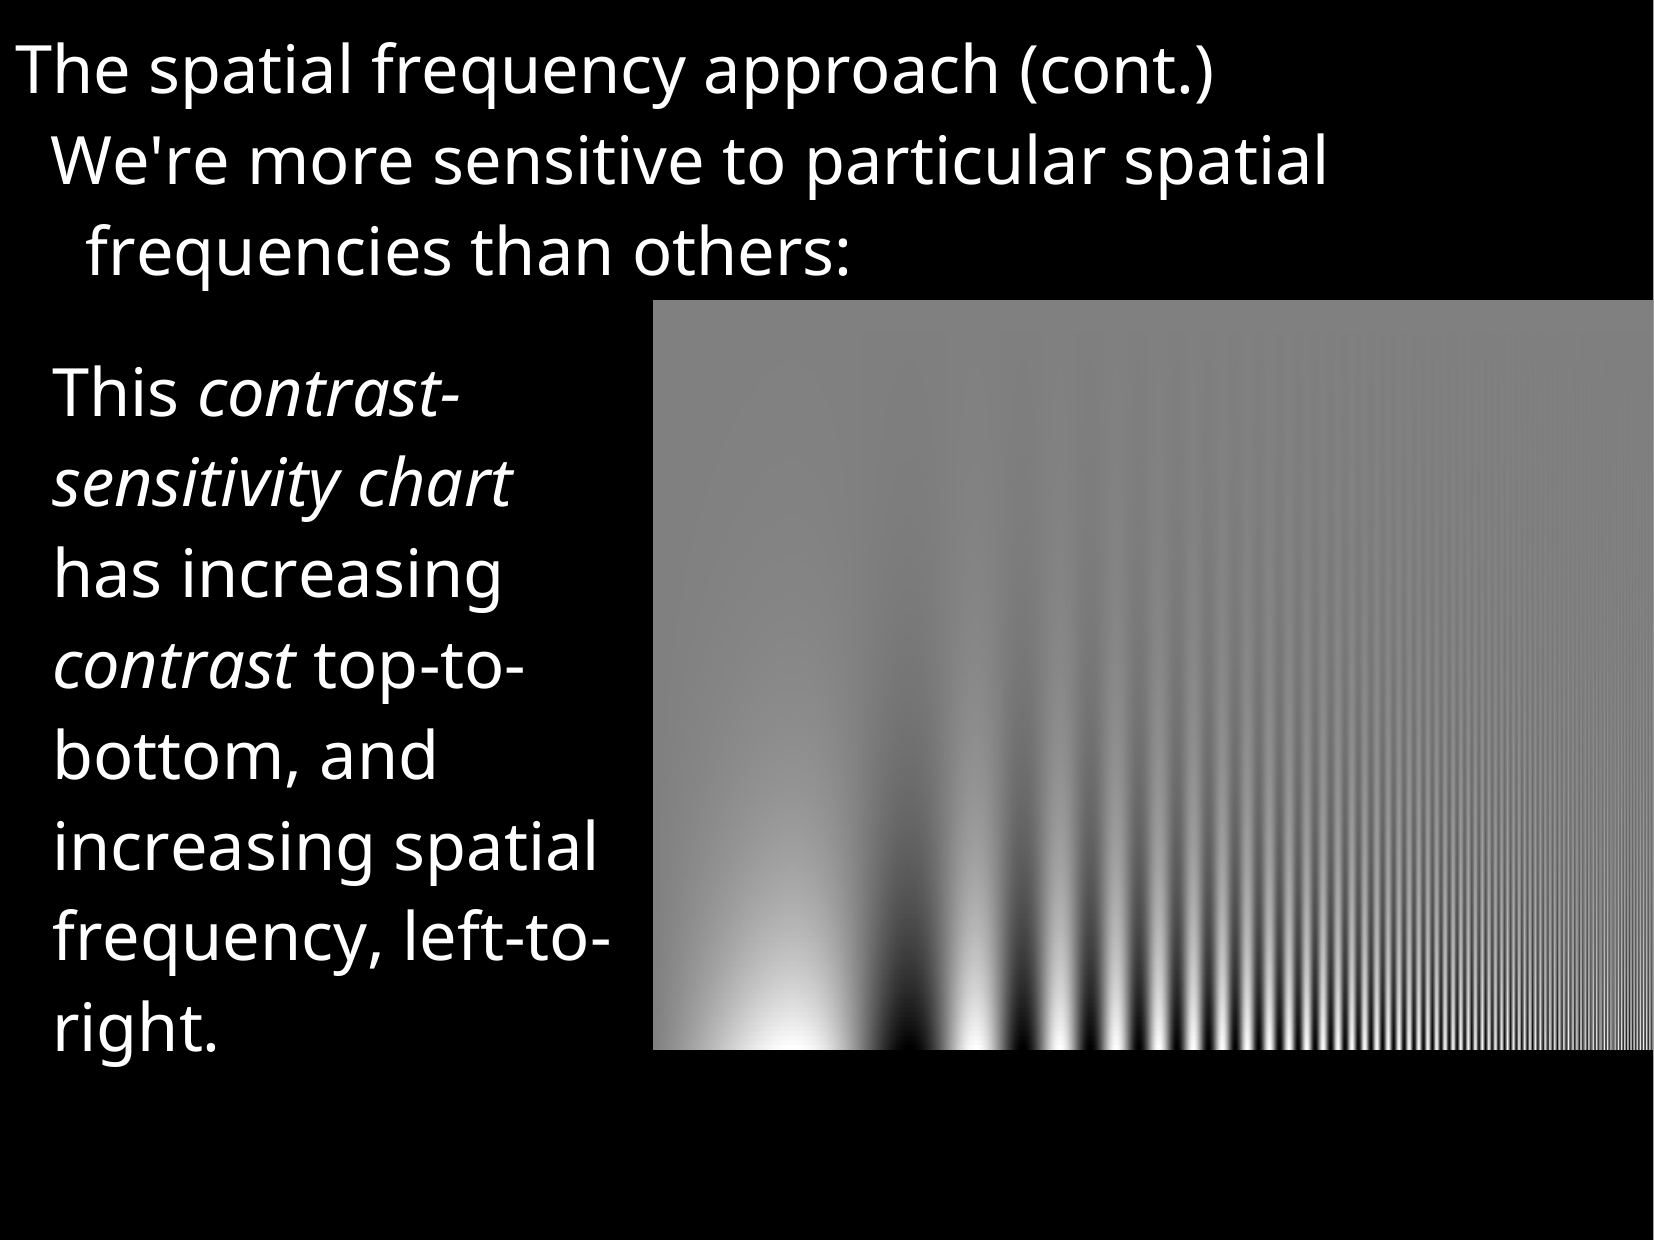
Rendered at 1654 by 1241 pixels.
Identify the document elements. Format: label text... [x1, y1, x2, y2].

picture [653, 300, 1654, 1051]
text_box This contrast-sensitivity chart has increasing contrast top-to-bottom, and increasing spatial frequency, left-to-right. [37, 337, 638, 1173]
text_box The spatial frequency approach (cont.) We're more sensitive to particular spatial frequencies than others: [0, 15, 1613, 338]
